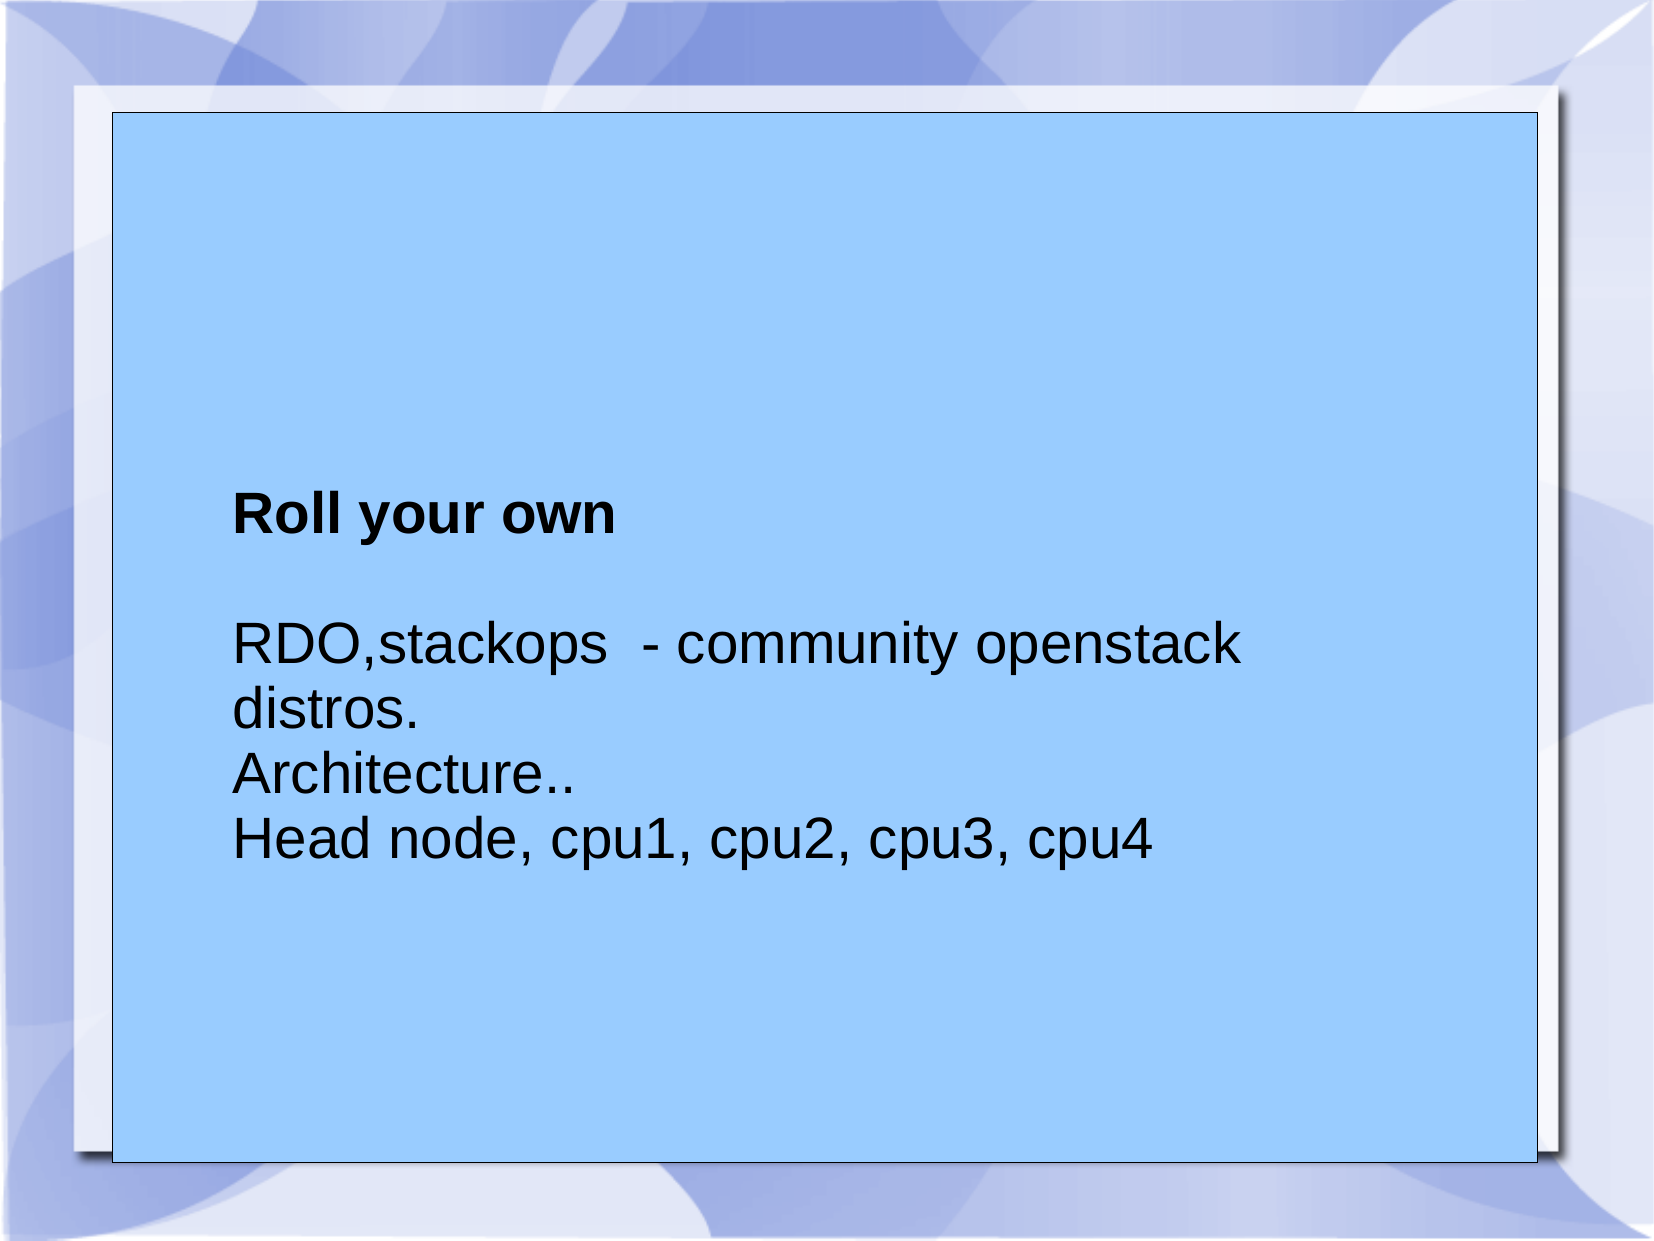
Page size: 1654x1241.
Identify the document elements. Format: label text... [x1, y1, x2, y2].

picture [0, 0, 1654, 1241]
text_box Roll your own RDO,stackops - community openstack distros. Architecture.. Head node, cpu1, cpu2, cpu3, cpu4 [217, 473, 1460, 824]
text_box [112, 112, 1538, 1163]
